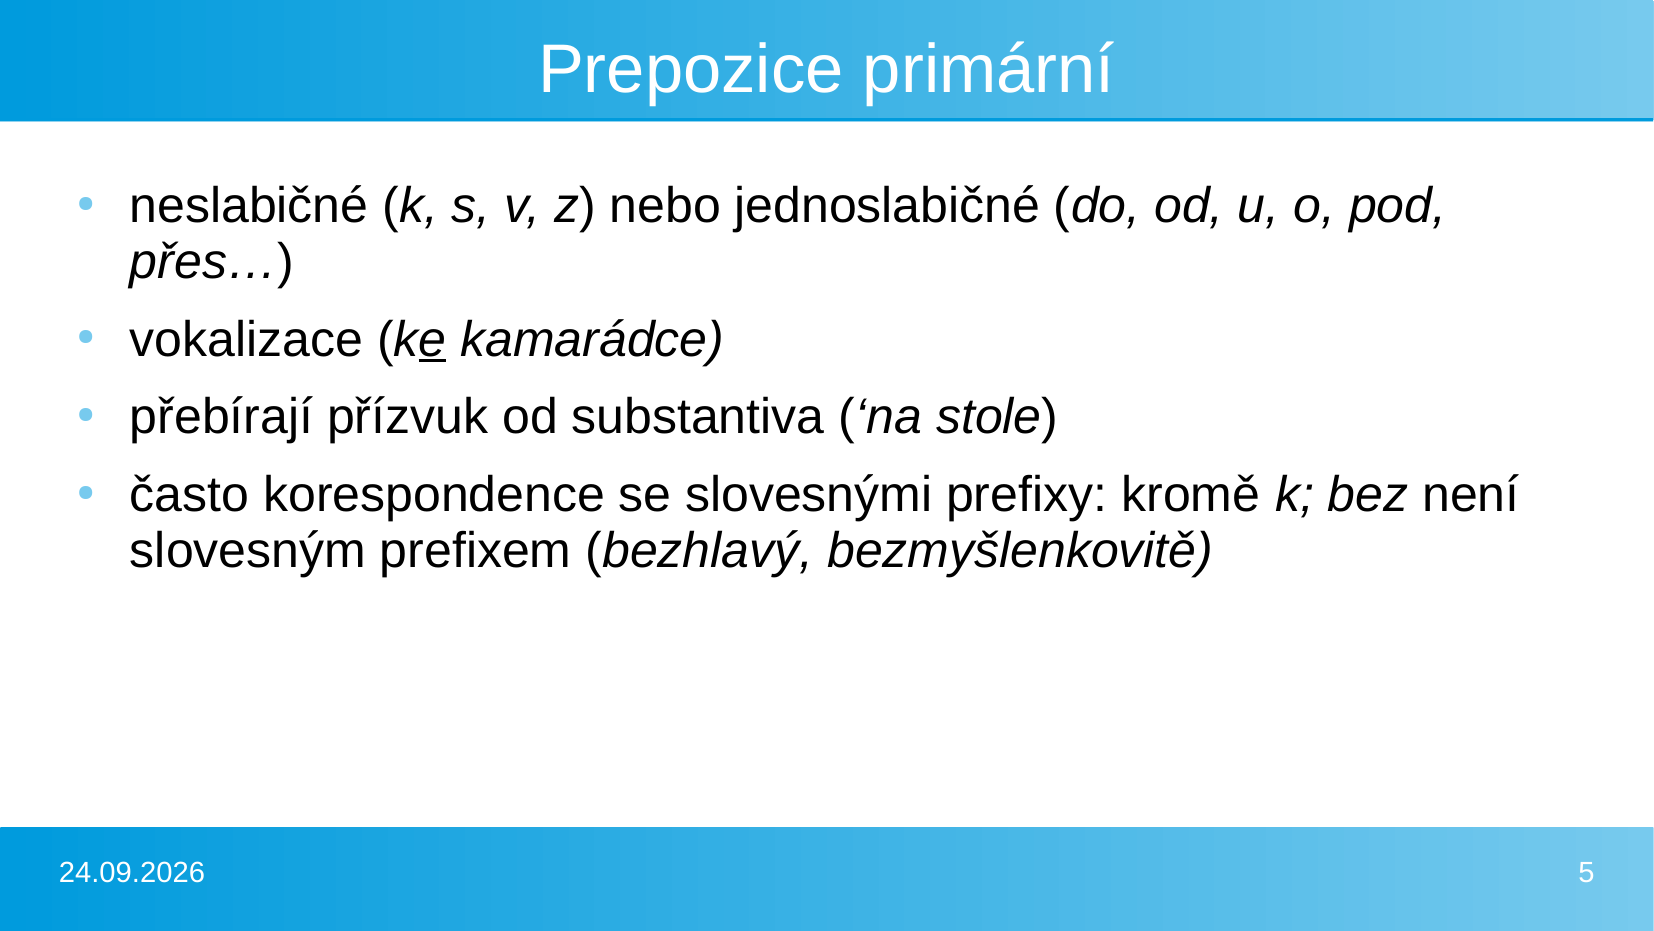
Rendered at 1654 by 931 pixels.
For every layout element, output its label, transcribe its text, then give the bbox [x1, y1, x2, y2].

title Prepozice primární [59, 29, 1595, 108]
list neslabičné (k, s, v, z) nebo jednoslabičné (do, od, u, o, pod, přes…) vokalizace (ke kamarádce) přebírají přízvuk od substantiva (‘na stole) často korespondence se slovesnými prefixy: kromě k; bez není slovesným prefixem (bezhlavý, bezmyšlenkovitě) [59, 177, 1595, 768]
